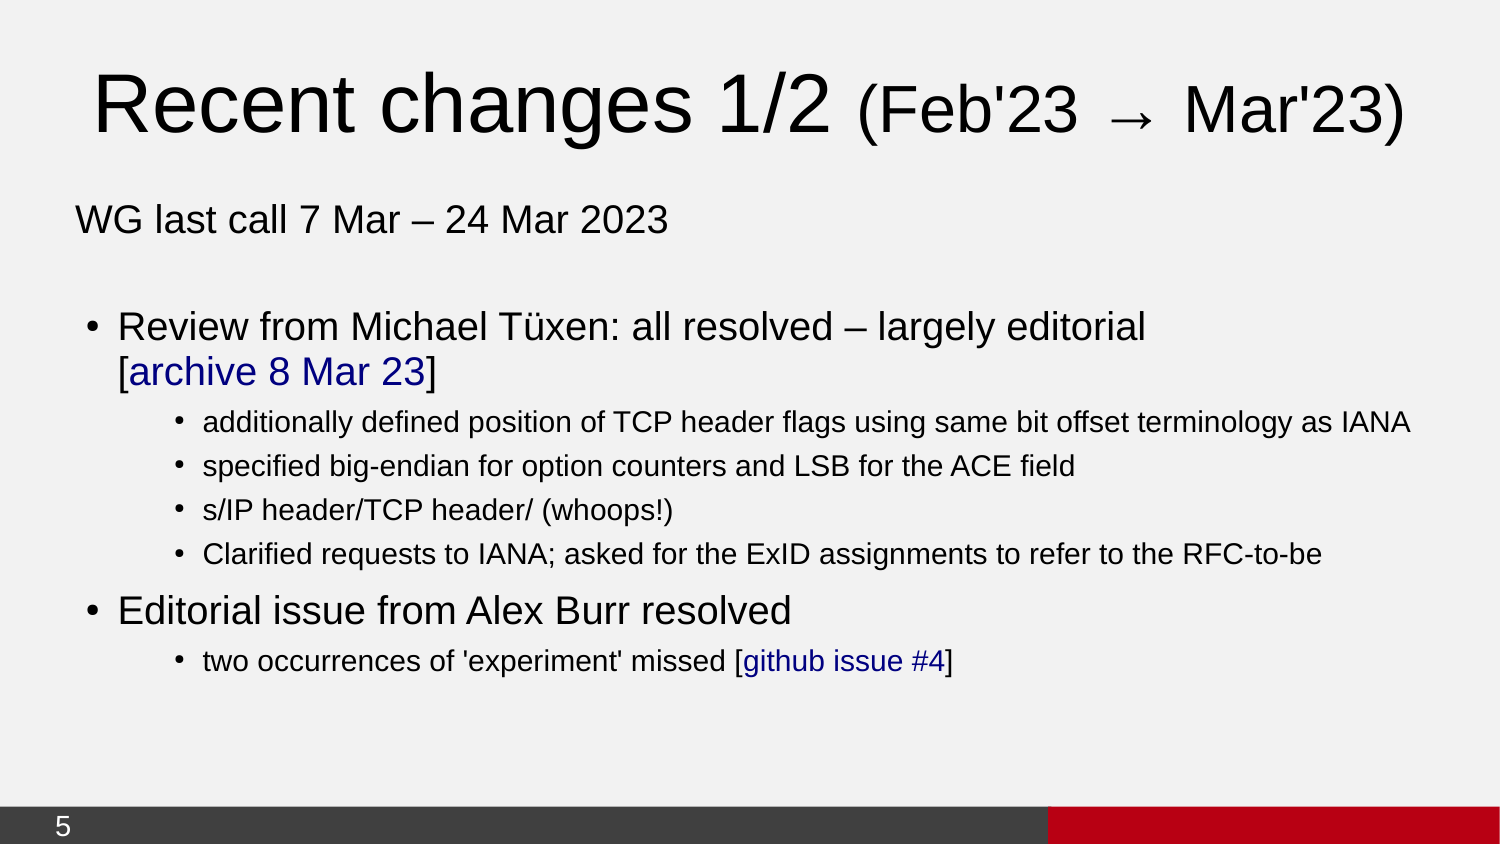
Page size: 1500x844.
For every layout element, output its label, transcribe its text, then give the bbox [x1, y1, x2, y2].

list WG last call 7 Mar – 24 Mar 2023 Review from Michael Tüxen: all resolved – largely editorial [archive 8 Mar 23] additionally defined position of TCP header flags using same bit offset terminology as IANA specified big-endian for option counters and LSB for the ACE field s/IP header/TCP header/ (whoops!) Clarified requests to IANA; asked for the ExID assignments to refer to the RFC-to-be Editorial issue from Alex Burr resolved two occurrences of 'experiment' missed [github issue #4] [75, 197, 1425, 687]
title Recent changes 1/2 (Feb'23 → Mar'23) [75, 33, 1425, 175]
